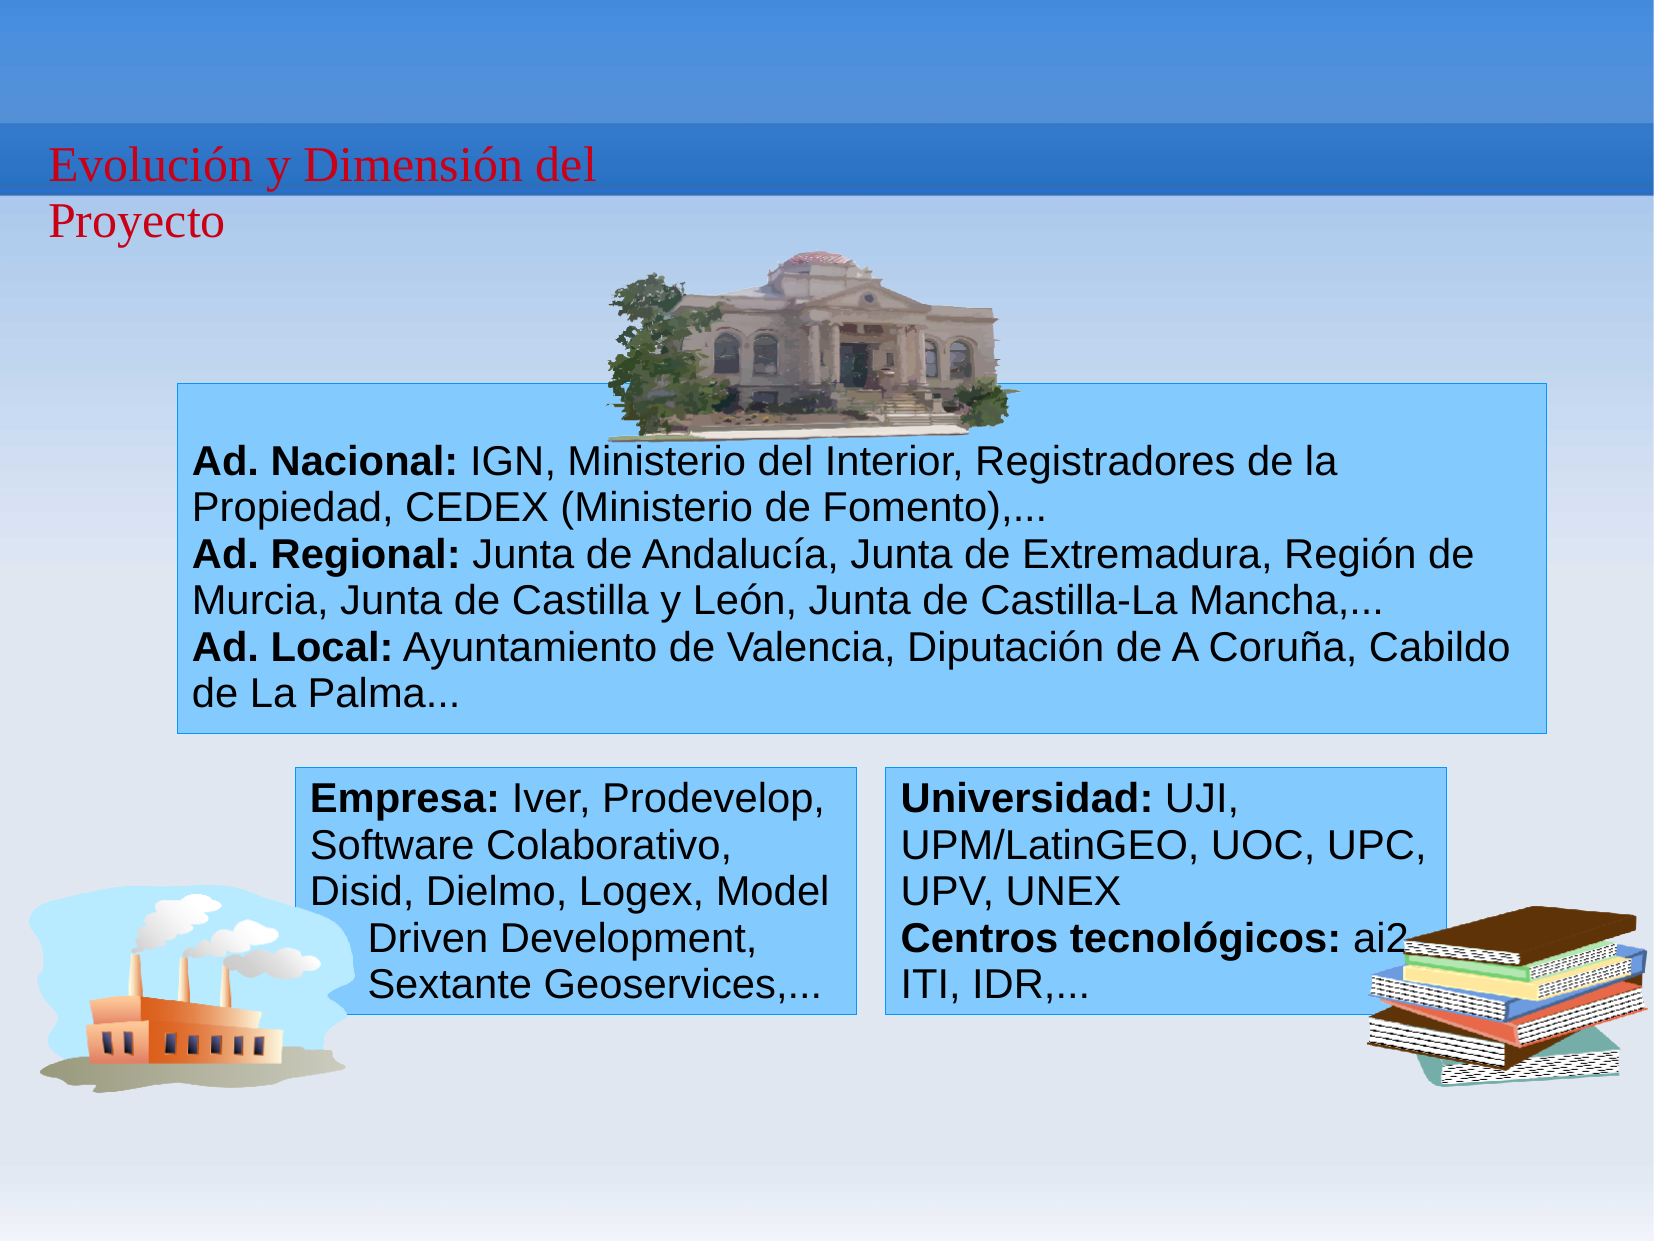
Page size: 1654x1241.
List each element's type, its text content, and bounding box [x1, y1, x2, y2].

text_box Evolución y Dimensión del Proyecto [33, 129, 798, 206]
text_box Empresa: Iver, Prodevelop, Software Colaborativo, Disid, Dielmo, Logex, Model Driven Development, Sextante Geoservices,... [295, 767, 857, 1015]
text_box Ad. Nacional: IGN, Ministerio del Interior, Registradores de la Propiedad, CEDEX (Ministerio de Fomento),... Ad. Regional: Junta de Andalucía, Junta de Extremadura, Región de Murcia, Junta de Castilla y León, Junta de Castilla-La Mancha,... Ad. Local: Ayuntamiento de Valencia, Diputación de A Coruña, Cabildo de La Palma... [177, 383, 1547, 734]
picture [0, 0, 1654, 1241]
text_box Universidad: UJI, UPM/LatinGEO, UOC, UPC, UPV, UNEX Centros tecnológicos: ai2, ITI, IDR,... [885, 767, 1447, 1015]
